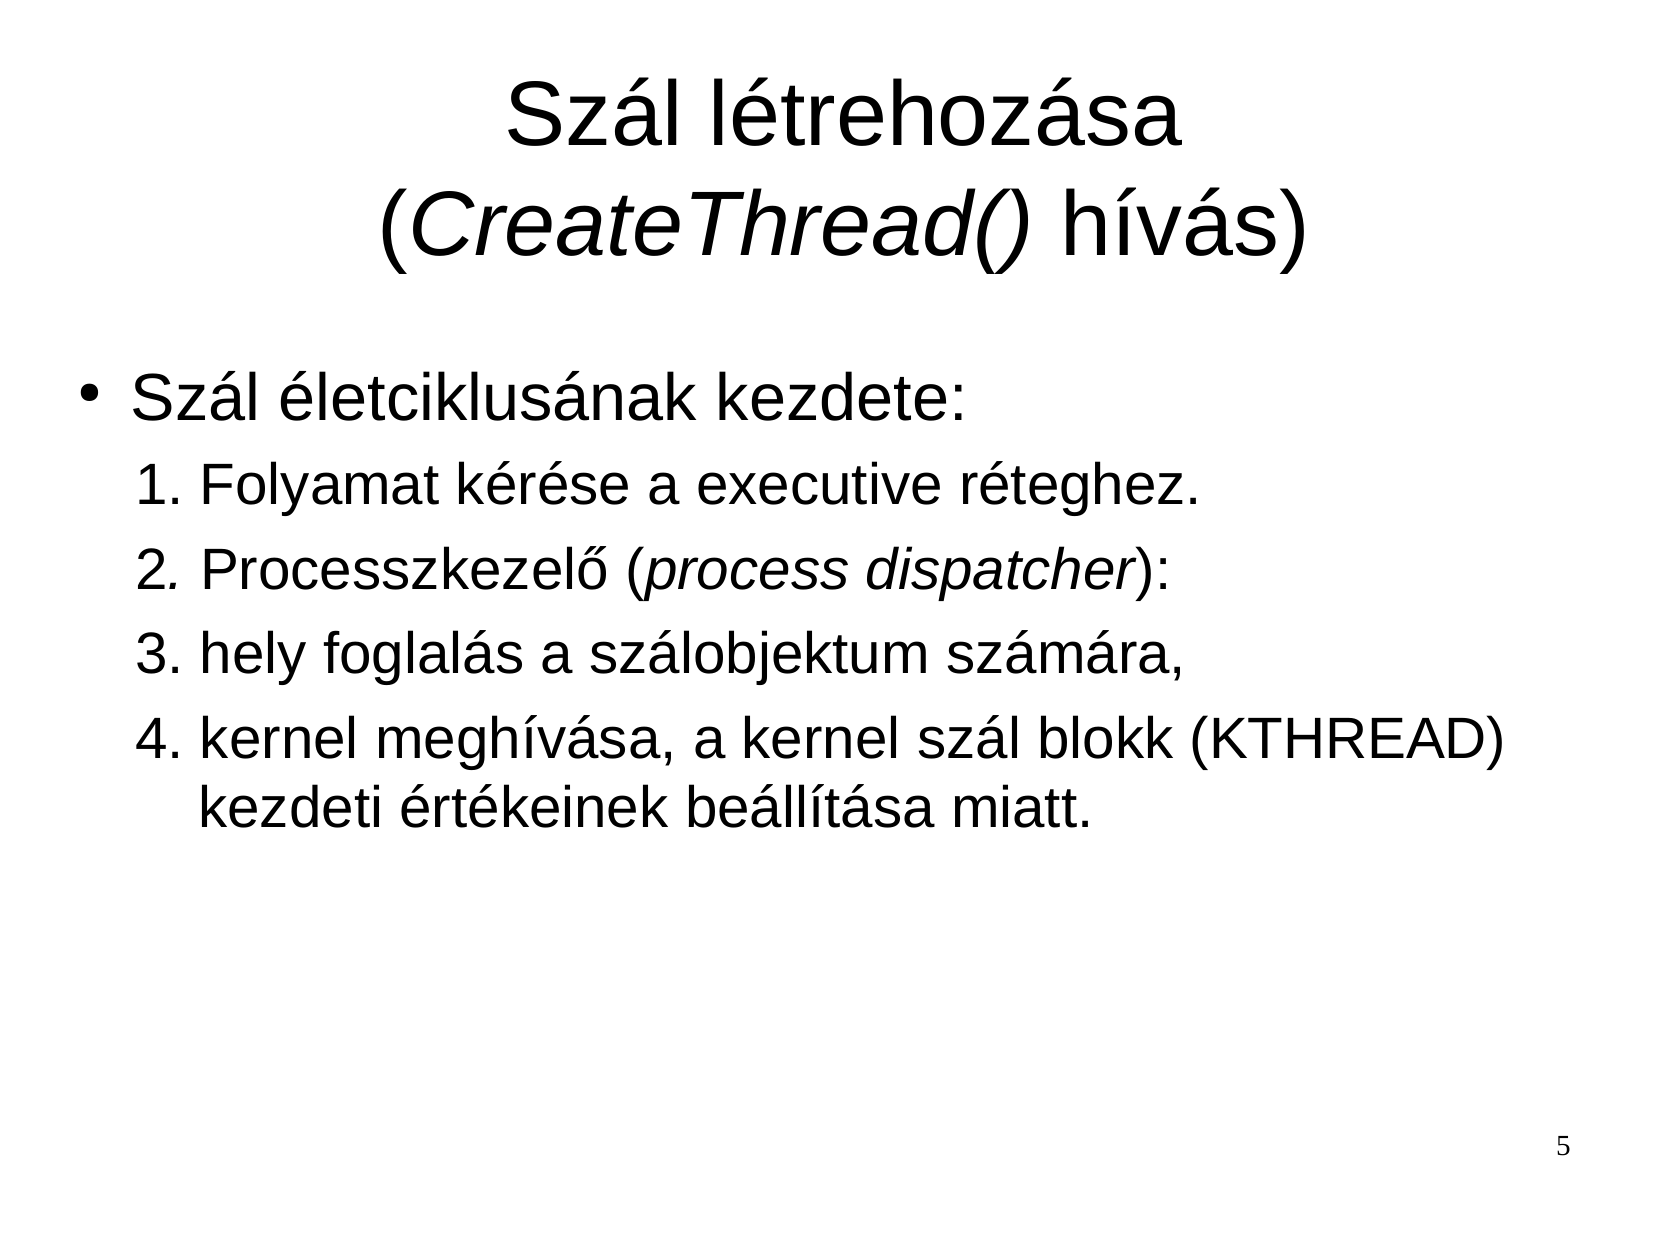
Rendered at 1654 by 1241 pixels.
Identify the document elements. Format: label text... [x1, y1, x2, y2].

title Szál létrehozása (CreateThread() hívás) [123, 60, 1530, 267]
list Szál életciklusának kezdete: 1. Folyamat kérése a executive réteghez. 2. Processzkezelő (process dispatcher): 3. hely foglalás a szálobjektum számára, 4. kernel meghívása, a kernel szál blokk (KTHREAD) kezdeti értékeinek beállítása miatt. [45, 346, 1622, 1089]
